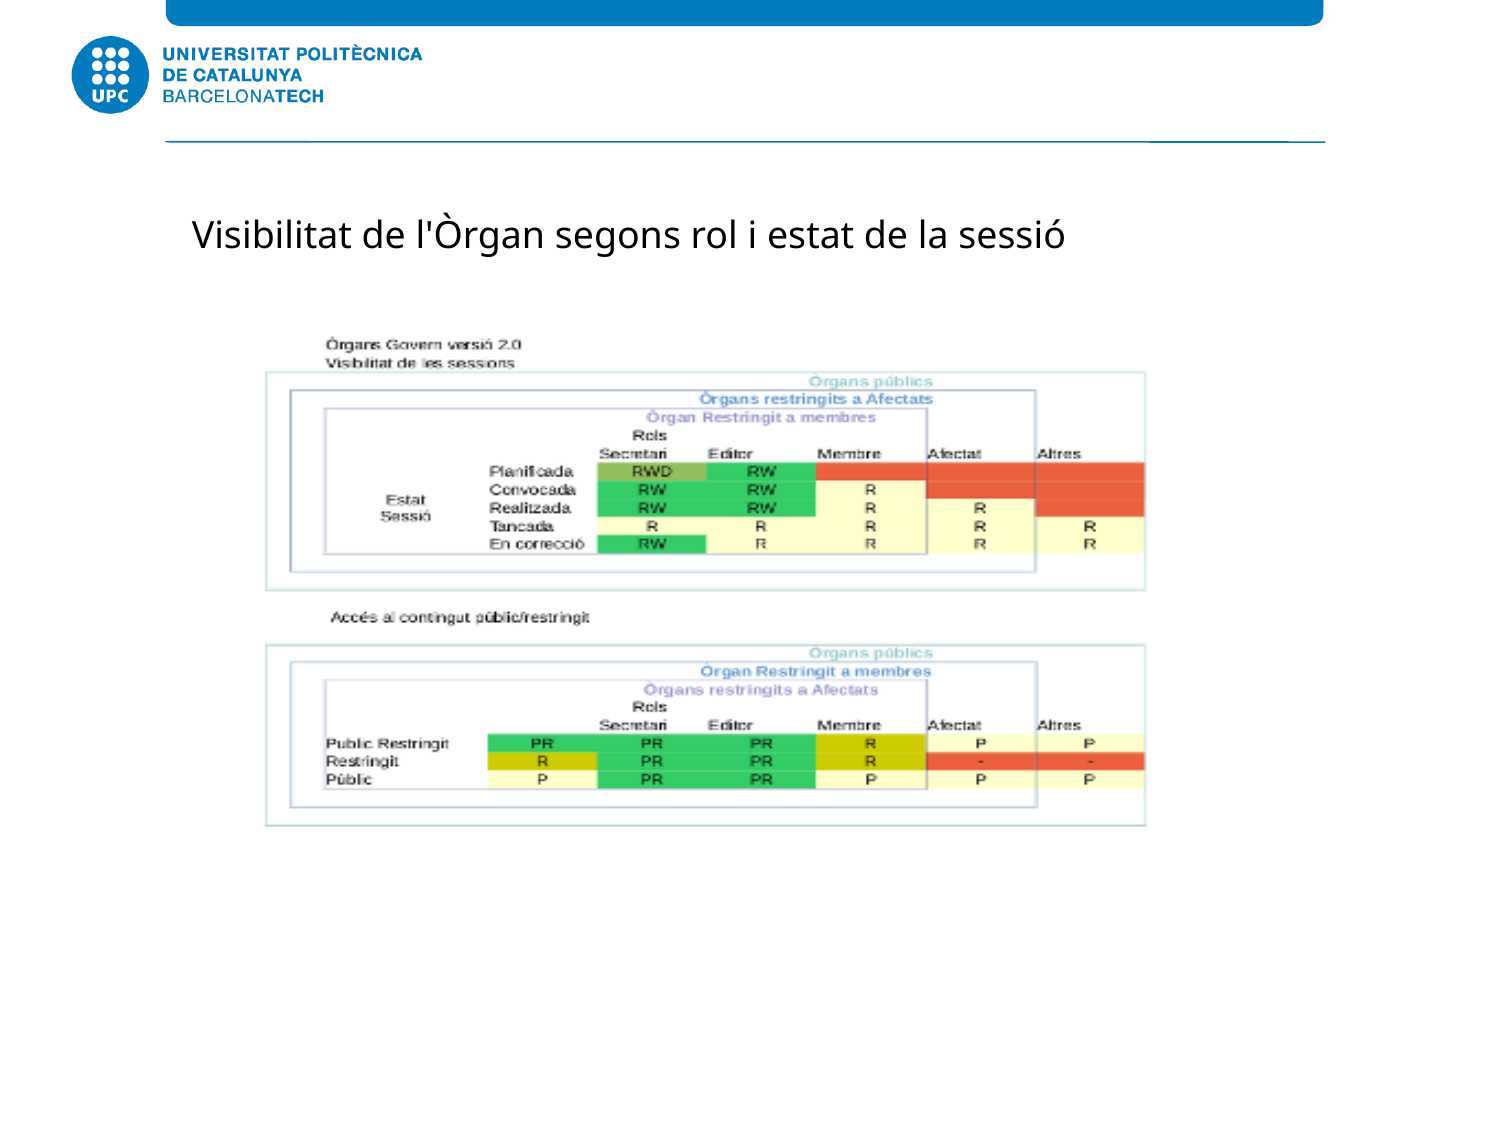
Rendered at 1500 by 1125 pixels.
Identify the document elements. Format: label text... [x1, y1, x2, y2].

picture [224, 295, 1193, 898]
text_box Visibilitat de l'Òrgan segons rol i estat de la sessió [177, 200, 1170, 260]
picture [49, 0, 1360, 134]
